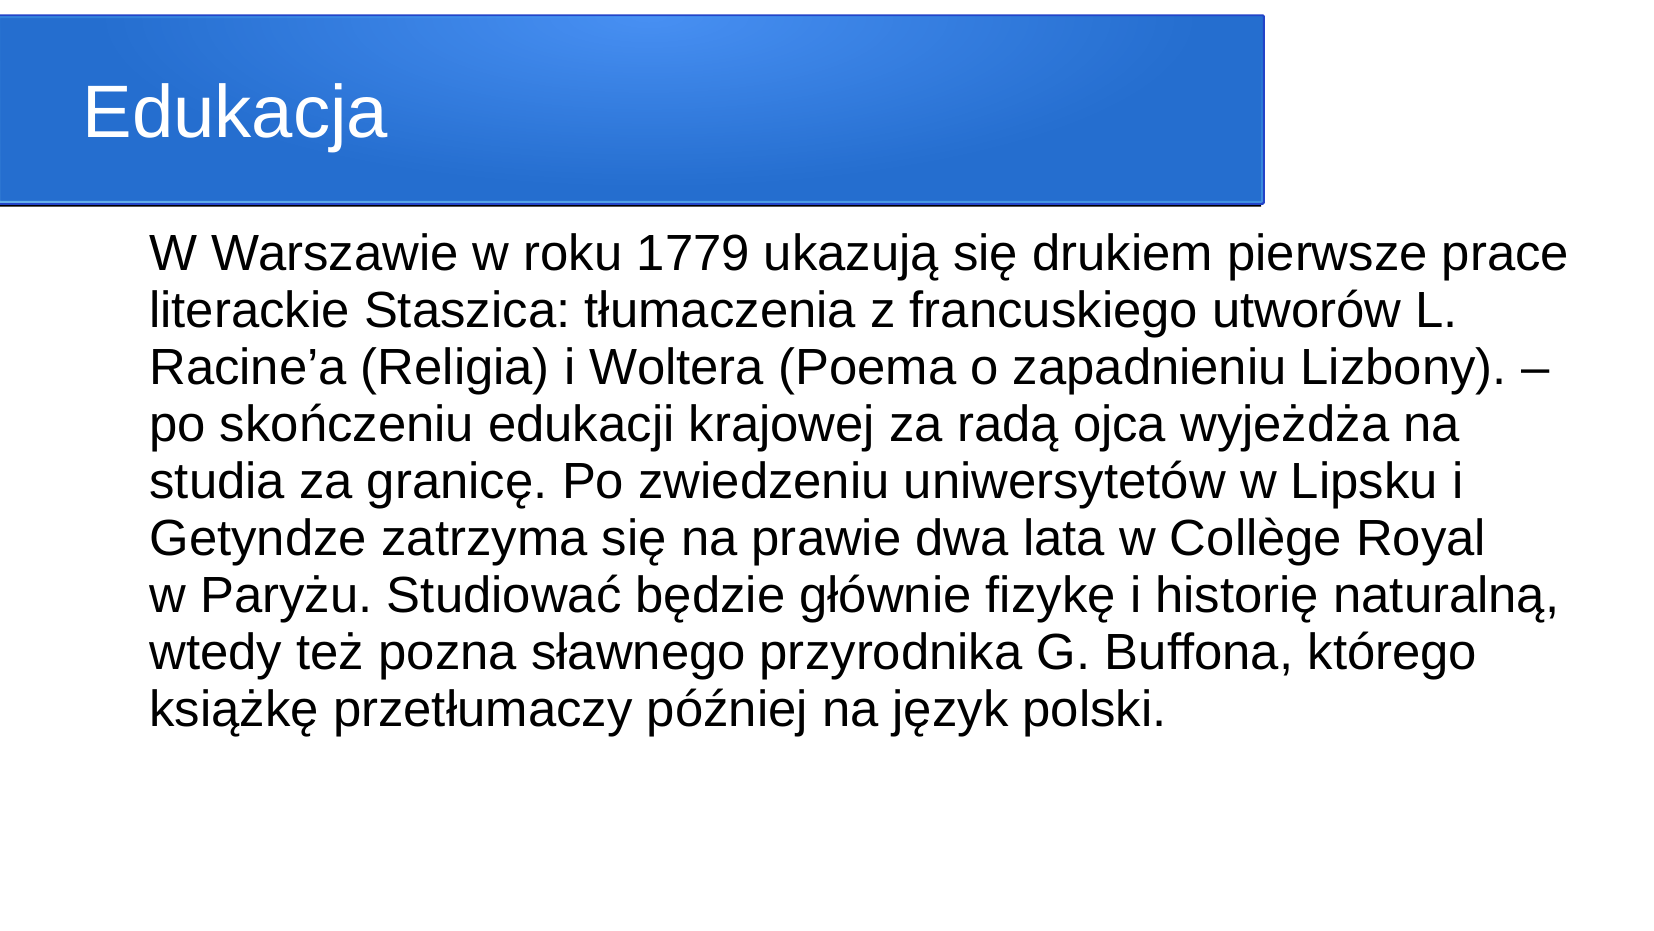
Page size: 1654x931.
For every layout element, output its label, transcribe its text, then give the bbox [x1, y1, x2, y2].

title Edukacja [82, 35, 1235, 189]
list W Warszawie w roku 1779 ukazują się drukiem pierwsze prace literackie Staszica: tłumaczenia z francuskiego utworów L. Racine’a (Religia) i Woltera (Poema o zapadnieniu Lizbony). – po skończeniu edukacji krajowej za radą ojca wyjeżdża na studia za granicę. Po zwiedzeniu uniwersytetów w Lipsku i Getyndze zatrzyma się na prawie dwa lata w Collège Royal w Paryżu. Studiować będzie głównie fizykę i historię naturalną, wtedy też pozna sławnego przyrodnika G. Buffona, którego książkę przetłumaczy później na język polski. [82, 224, 1571, 764]
